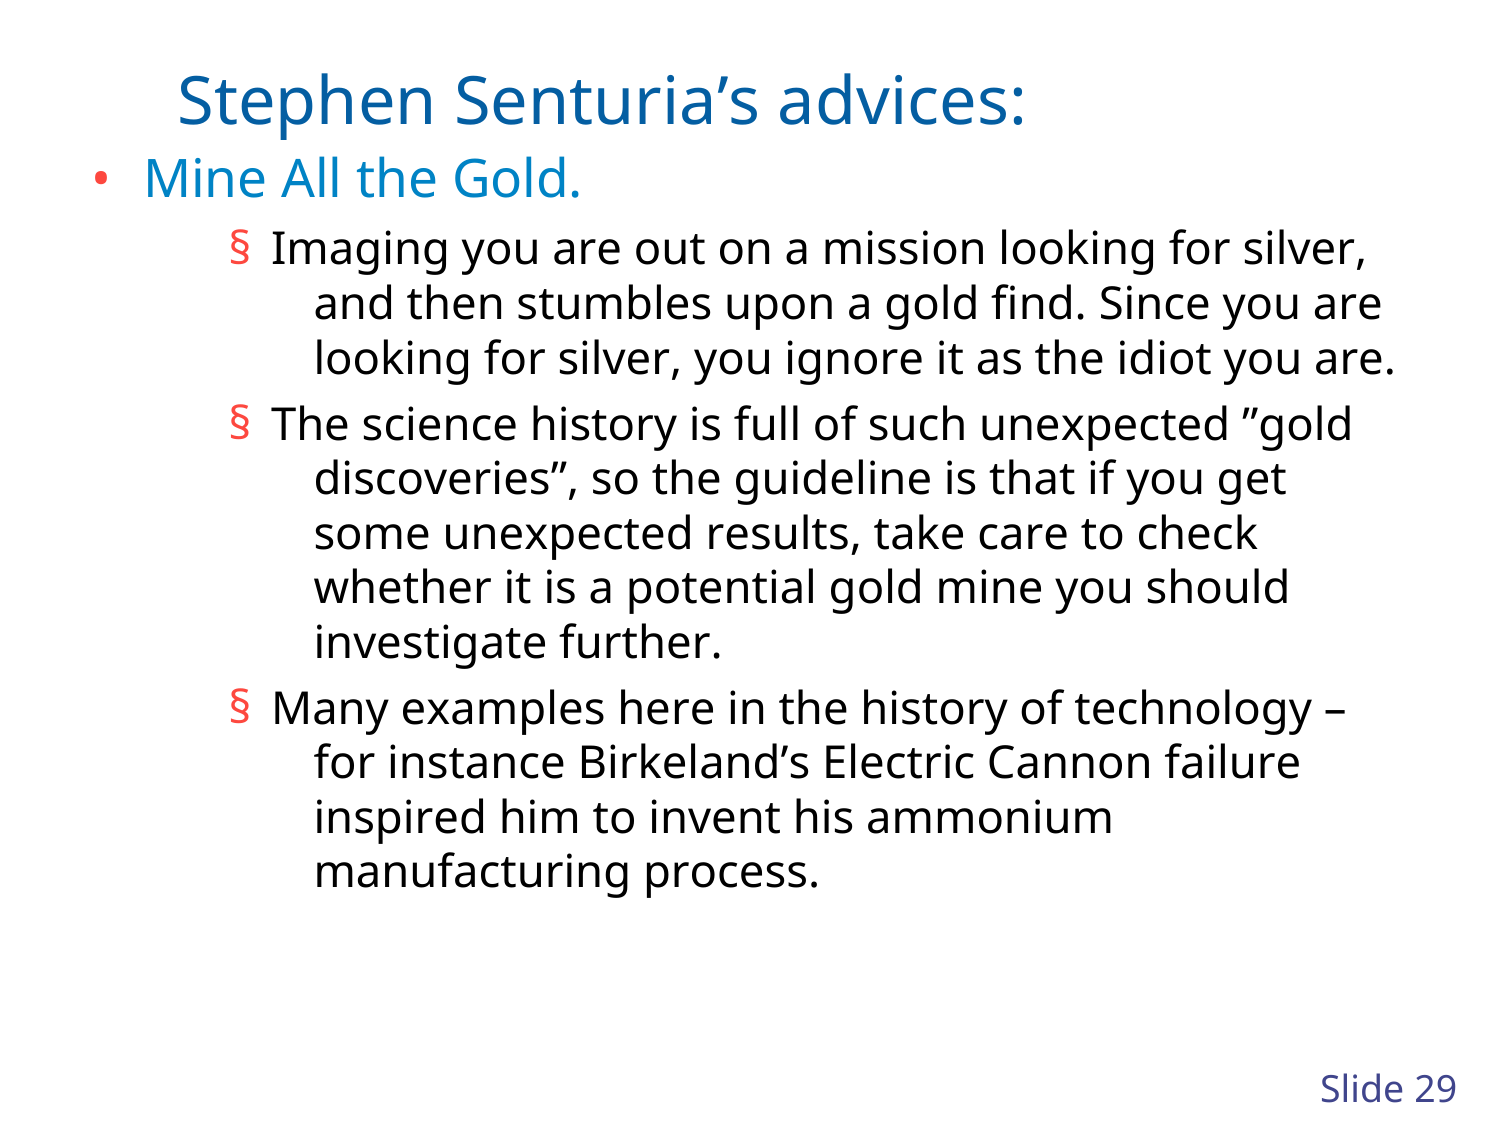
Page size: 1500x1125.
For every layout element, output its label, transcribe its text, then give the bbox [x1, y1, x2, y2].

title Stephen Senturia’s advices: [162, 50, 1413, 126]
list Mine All the Gold. Imaging you are out on a mission looking for silver, and then stumbles upon a gold find. Since you are looking for silver, you ignore it as the idiot you are. The science history is full of such unexpected ”gold discoveries”, so the guideline is that if you get some unexpected results, take care to check whether it is a potential gold mine you should investigate further. Many examples here in the history of technology – for instance Birkeland’s Electric Cannon failure inspired him to invent his ammonium manufacturing process. [76, 137, 1417, 923]
